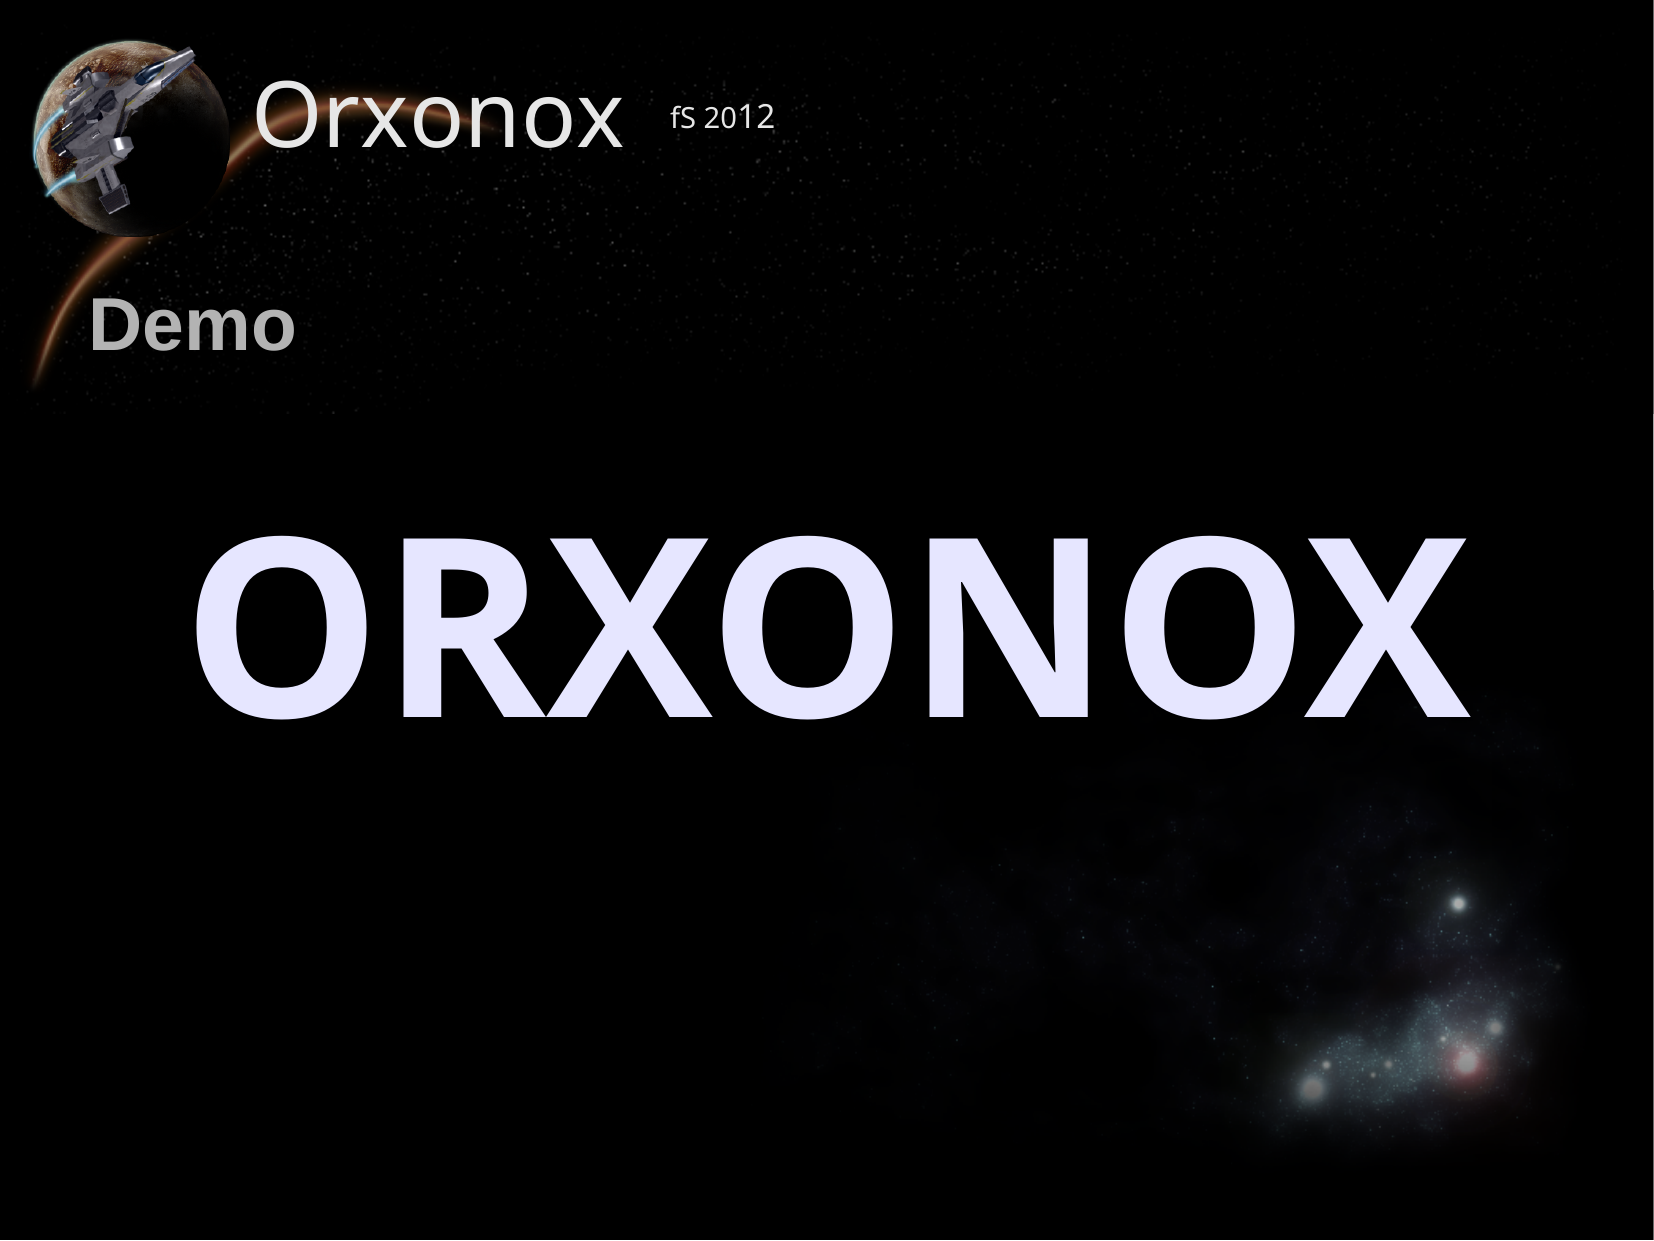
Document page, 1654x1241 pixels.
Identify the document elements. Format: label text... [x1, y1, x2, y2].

picture [0, 0, 1654, 521]
picture [644, 590, 1654, 1240]
title Demo [88, 273, 1577, 377]
text_box ORXONOX [82, 413, 1571, 827]
